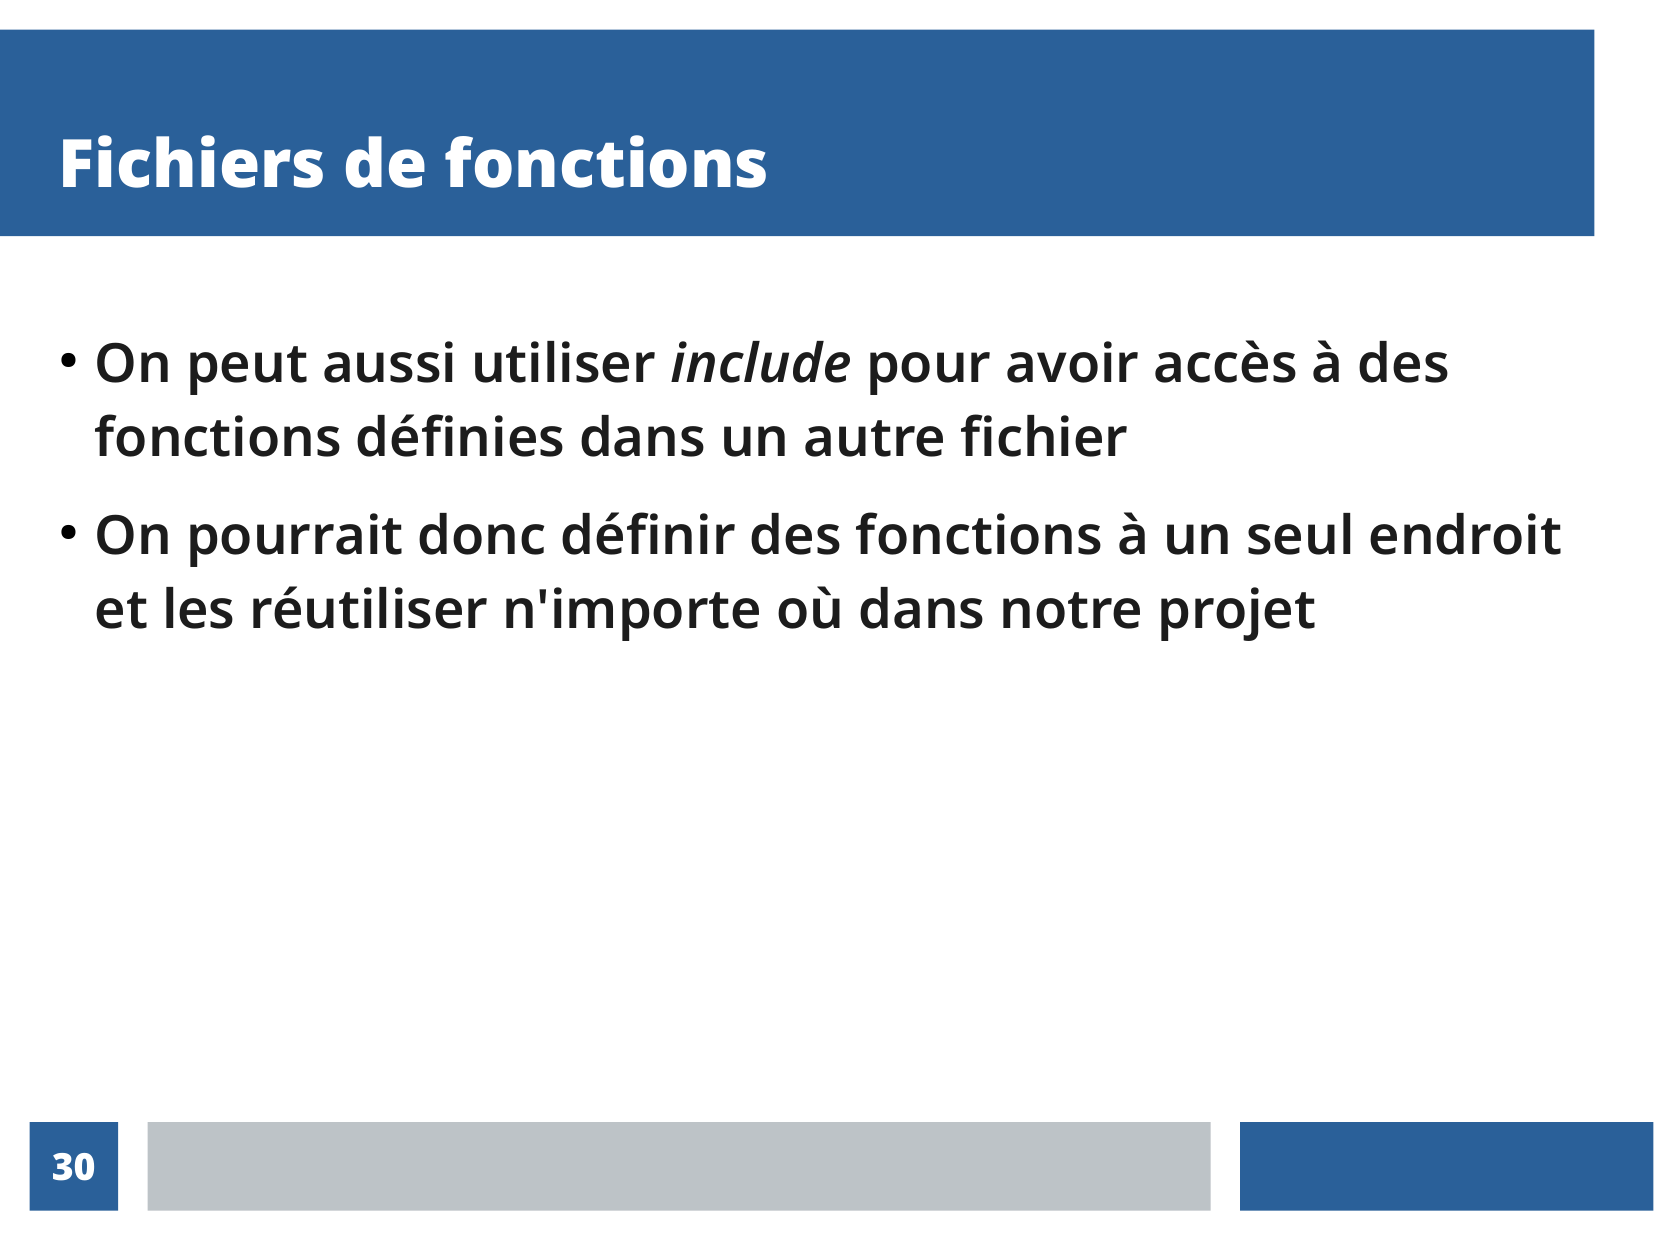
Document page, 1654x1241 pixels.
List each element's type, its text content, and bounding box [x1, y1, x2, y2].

title Fichiers de fonctions [59, 59, 1595, 207]
list On peut aussi utiliser include pour avoir accès à des fonctions définies dans un autre fichier On pourrait donc définir des fonctions à un seul endroit et les réutiliser n'importe où dans notre projet [59, 324, 1565, 1093]
